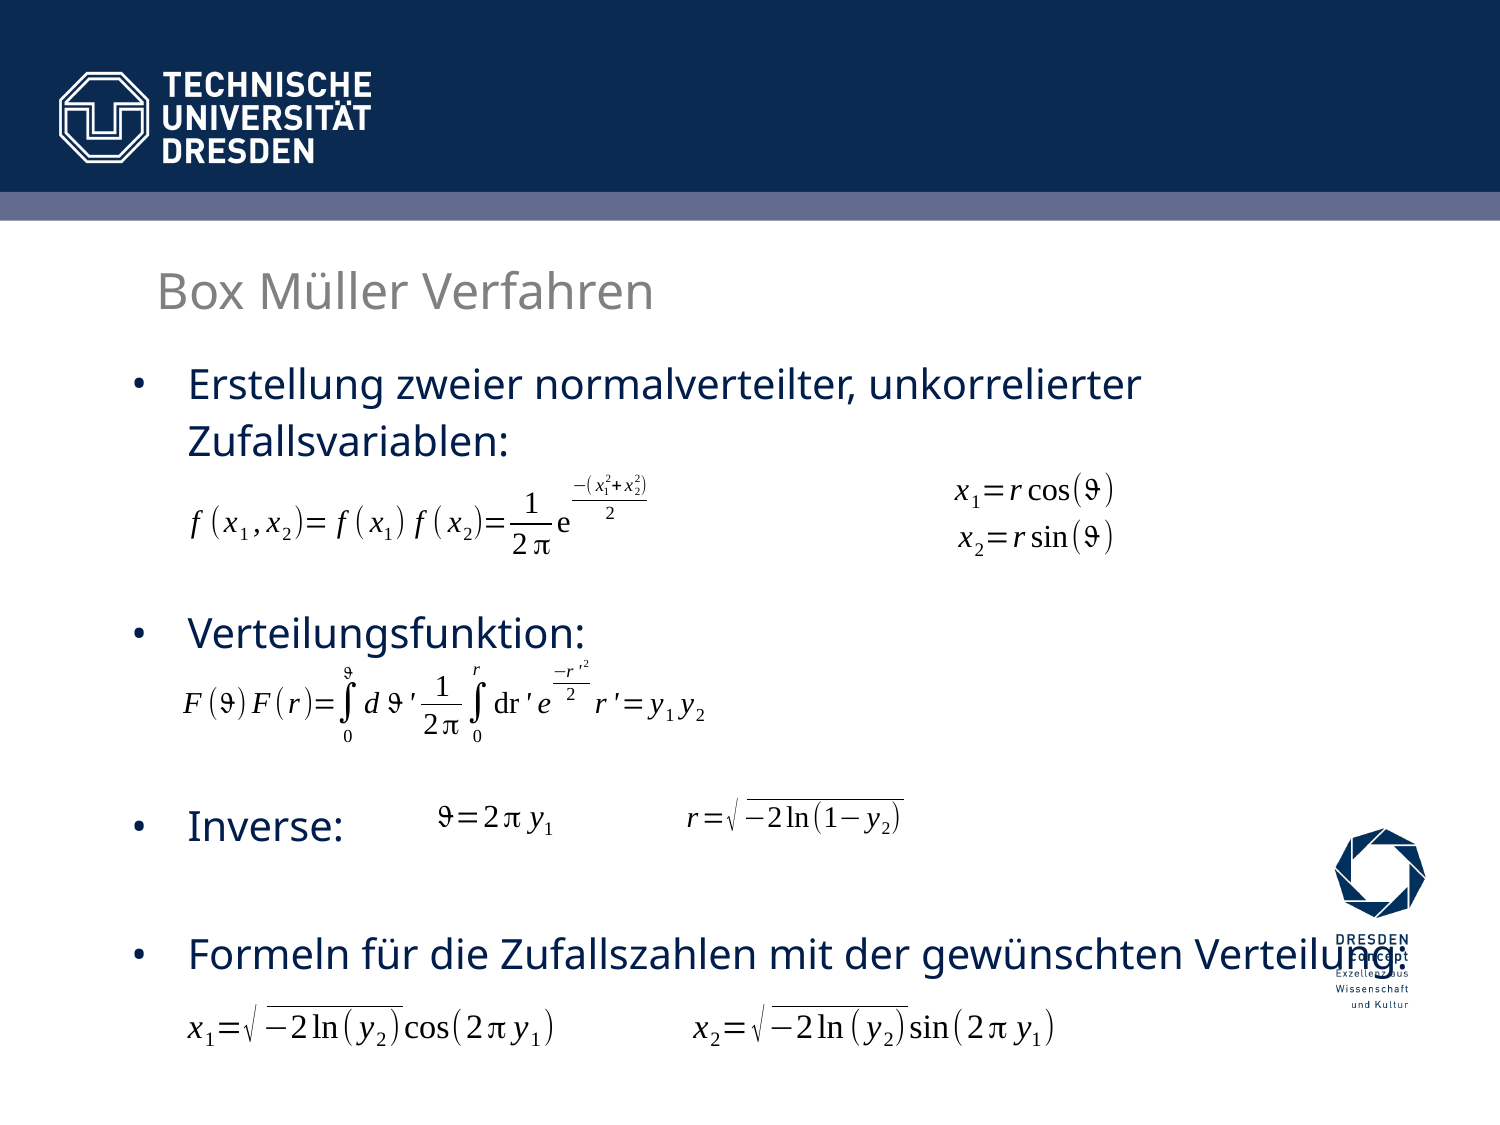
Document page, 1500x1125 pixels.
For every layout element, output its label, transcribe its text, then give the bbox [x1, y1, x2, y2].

title Box Müller Verfahren [156, 196, 1388, 354]
chart [948, 519, 1123, 562]
chart [682, 1003, 1063, 1052]
picture [58, 71, 371, 164]
list Erstellung zweier normalverteilter, unkorrelierter Zufallsvariablen: Verteilungsfunktion: Inverse: Formeln für die Zufallszahlen mit der gewünschten Verteilung: [75, 354, 1425, 968]
chart [177, 472, 656, 562]
picture [1328, 822, 1430, 1016]
chart [428, 799, 562, 841]
chart [679, 797, 909, 839]
chart [944, 472, 1123, 514]
chart [177, 1003, 563, 1052]
chart [173, 658, 713, 747]
